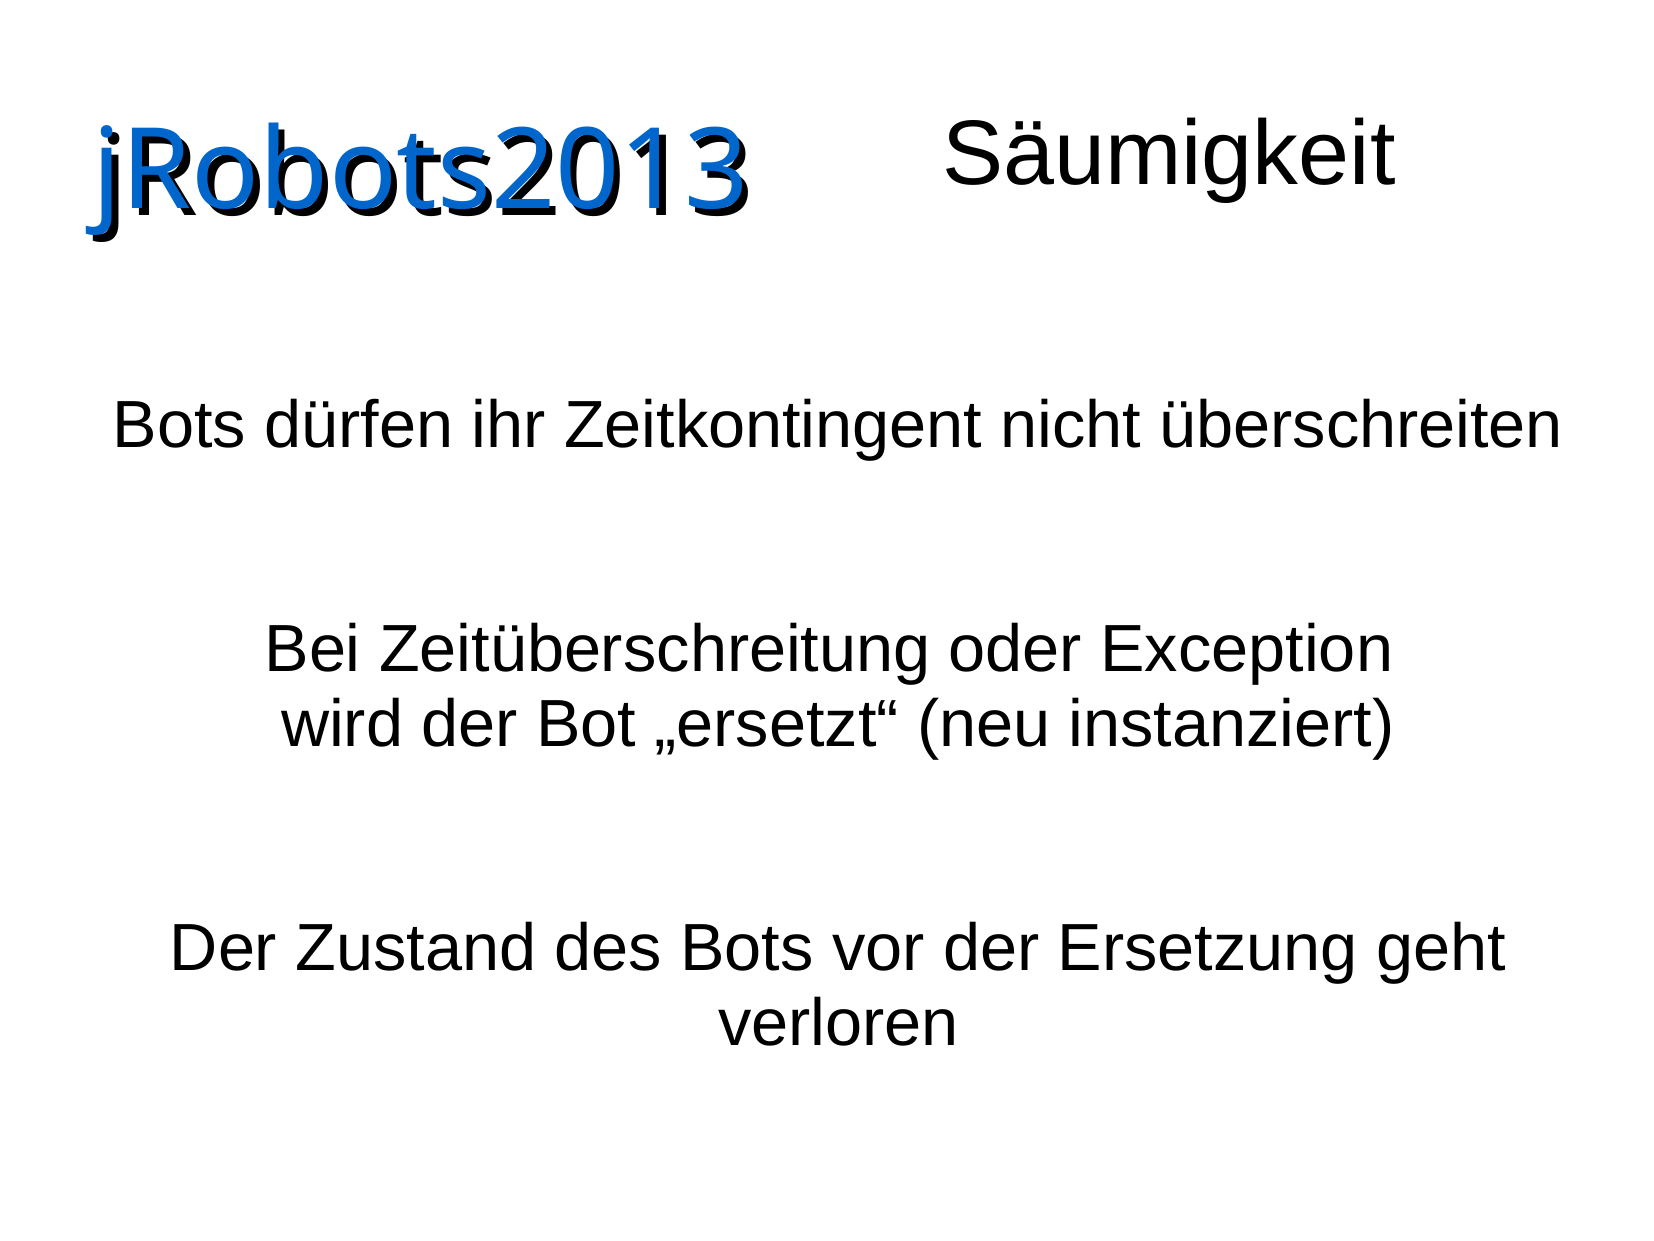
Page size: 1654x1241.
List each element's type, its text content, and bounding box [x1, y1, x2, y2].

subtitle Bots dürfen ihr Zeitkontingent nicht überschreiten Bei Zeitüberschreitung oder Exception wird der Bot „ersetzt“ (neu instanziert) Der Zustand des Bots vor der Ersetzung geht verloren [82, 265, 1595, 1182]
title Säumigkeit [767, 49, 1571, 257]
